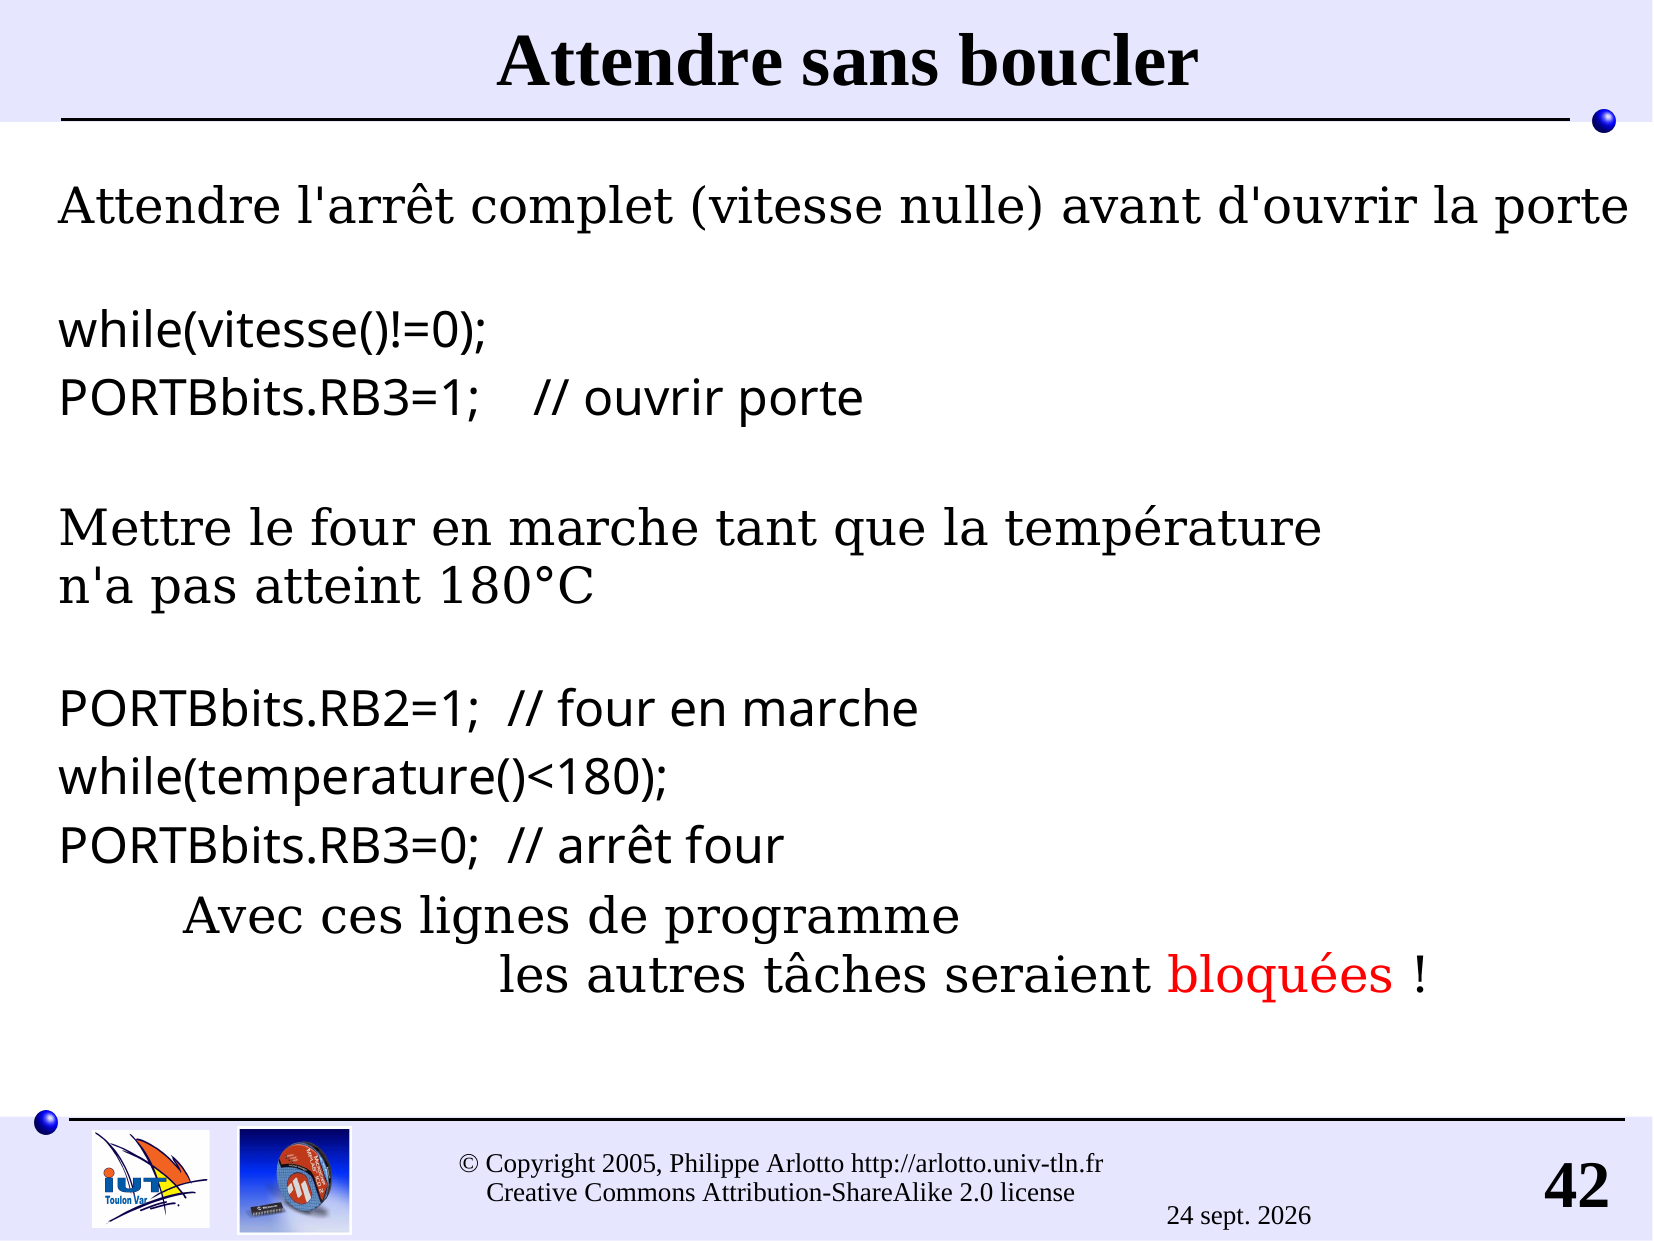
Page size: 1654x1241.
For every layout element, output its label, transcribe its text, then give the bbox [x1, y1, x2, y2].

text_box Avec ces lignes de programme les autres tâches seraient bloquées ! [183, 887, 1447, 1004]
picture [237, 1126, 352, 1235]
text_box Attendre l'arrêt complet (vitesse nulle) avant d'ouvrir la porte while(vitesse()!=0); PORTBbits.RB3=1; // ouvrir porte Mettre le four en marche tant que la température n'a pas atteint 180°C PORTBbits.RB2=1; // four en marche while(temperature()<180); PORTBbits.RB3=0; // arrêt four [59, 177, 1632, 876]
title Attendre sans boucler [95, 11, 1585, 110]
